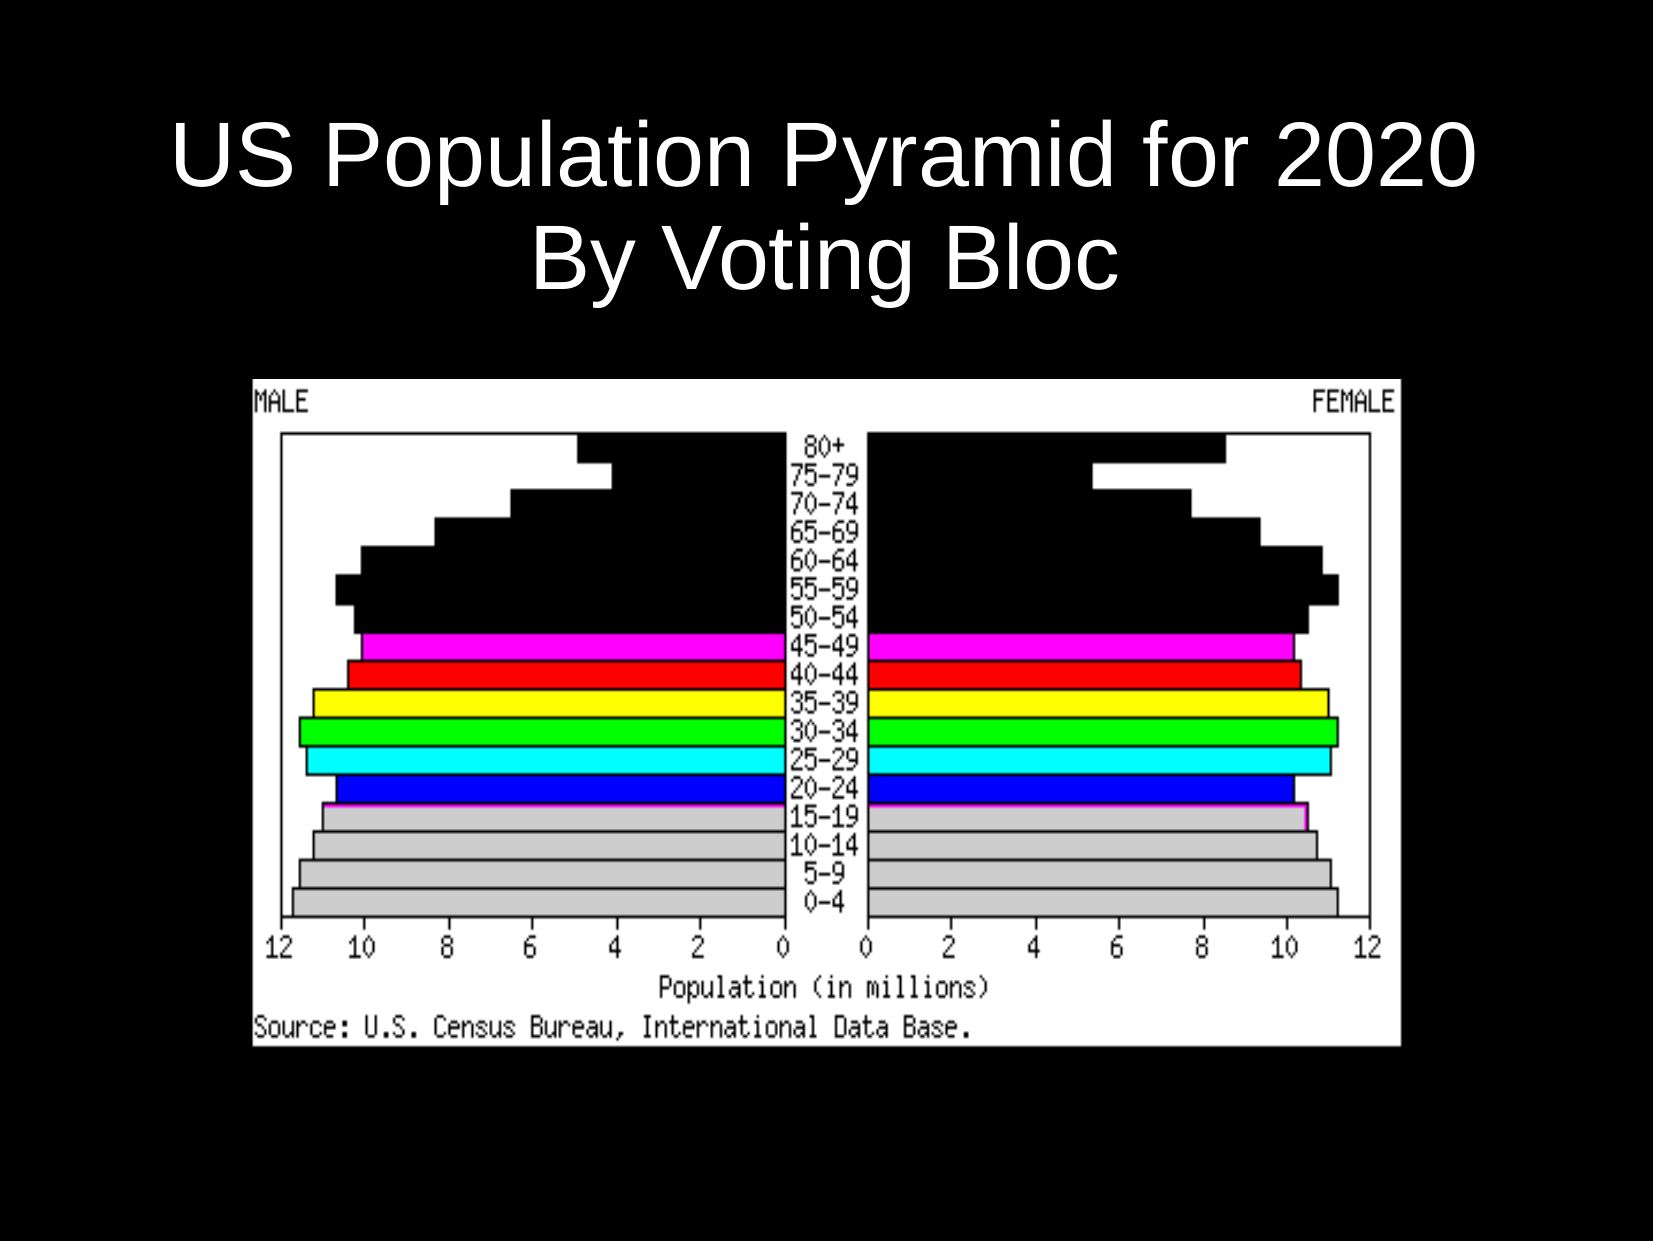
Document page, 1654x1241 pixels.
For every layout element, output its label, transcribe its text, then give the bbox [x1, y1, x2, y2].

picture [251, 379, 1404, 1051]
title US Population Pyramid for 2020 By Voting Bloc [81, 6, 1570, 407]
